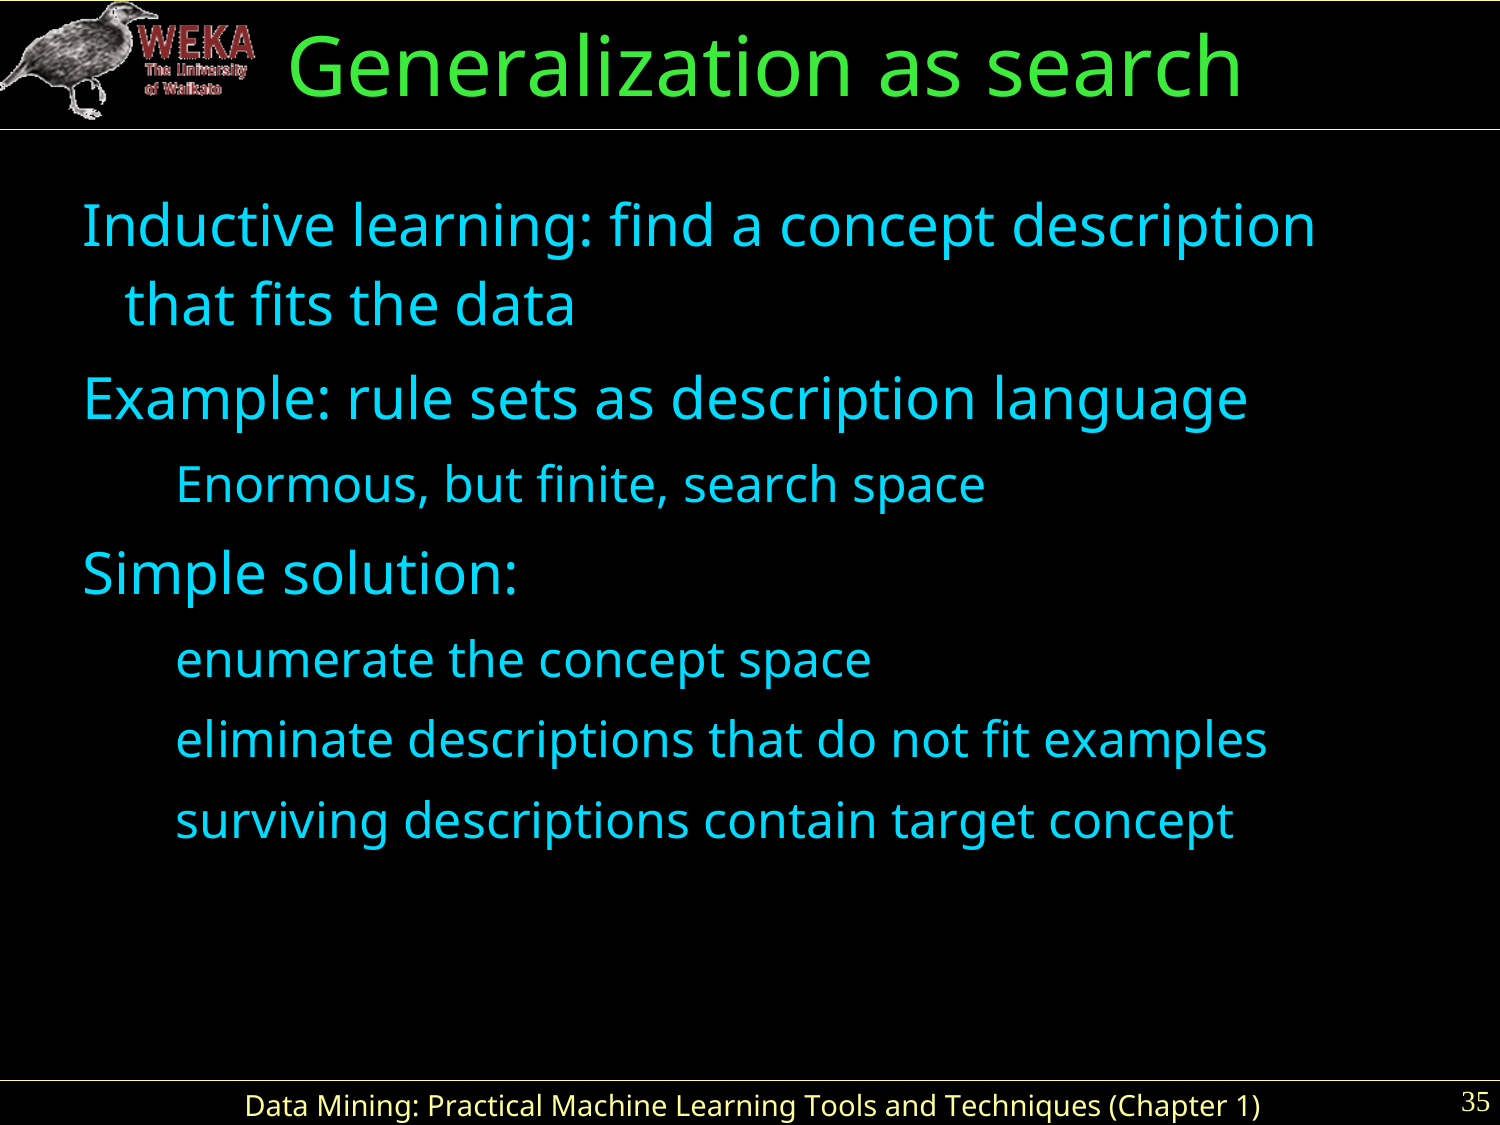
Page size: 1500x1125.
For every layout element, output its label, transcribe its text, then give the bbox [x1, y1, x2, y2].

picture [0, 1, 266, 129]
title Generalization as search [295, 0, 1486, 166]
list Inductive learning: find a concept description that fits the data Example: rule sets as description language Enormous, but finite, search space Simple solution: enumerate the concept space eliminate descriptions that do not fit examples surviving descriptions contain target concept [67, 177, 1418, 1108]
